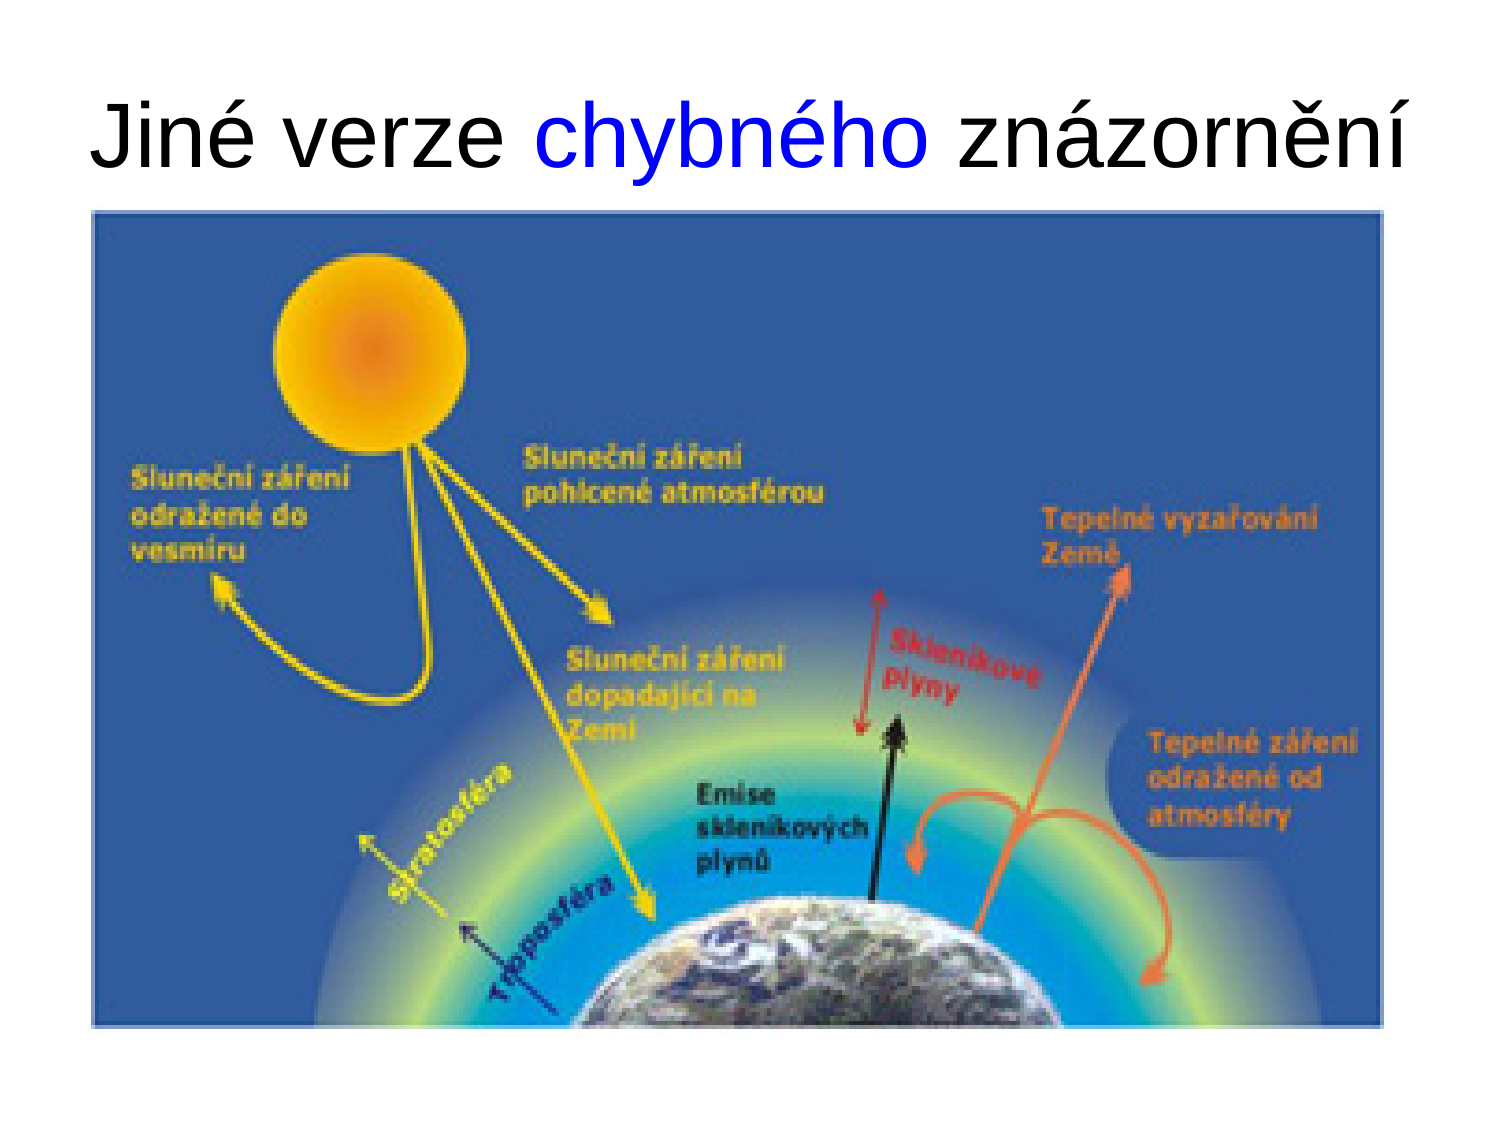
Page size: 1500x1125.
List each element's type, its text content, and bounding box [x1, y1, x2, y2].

picture [88, 206, 1388, 1034]
title Jiné verze chybného znázornění [75, 21, 1425, 257]
